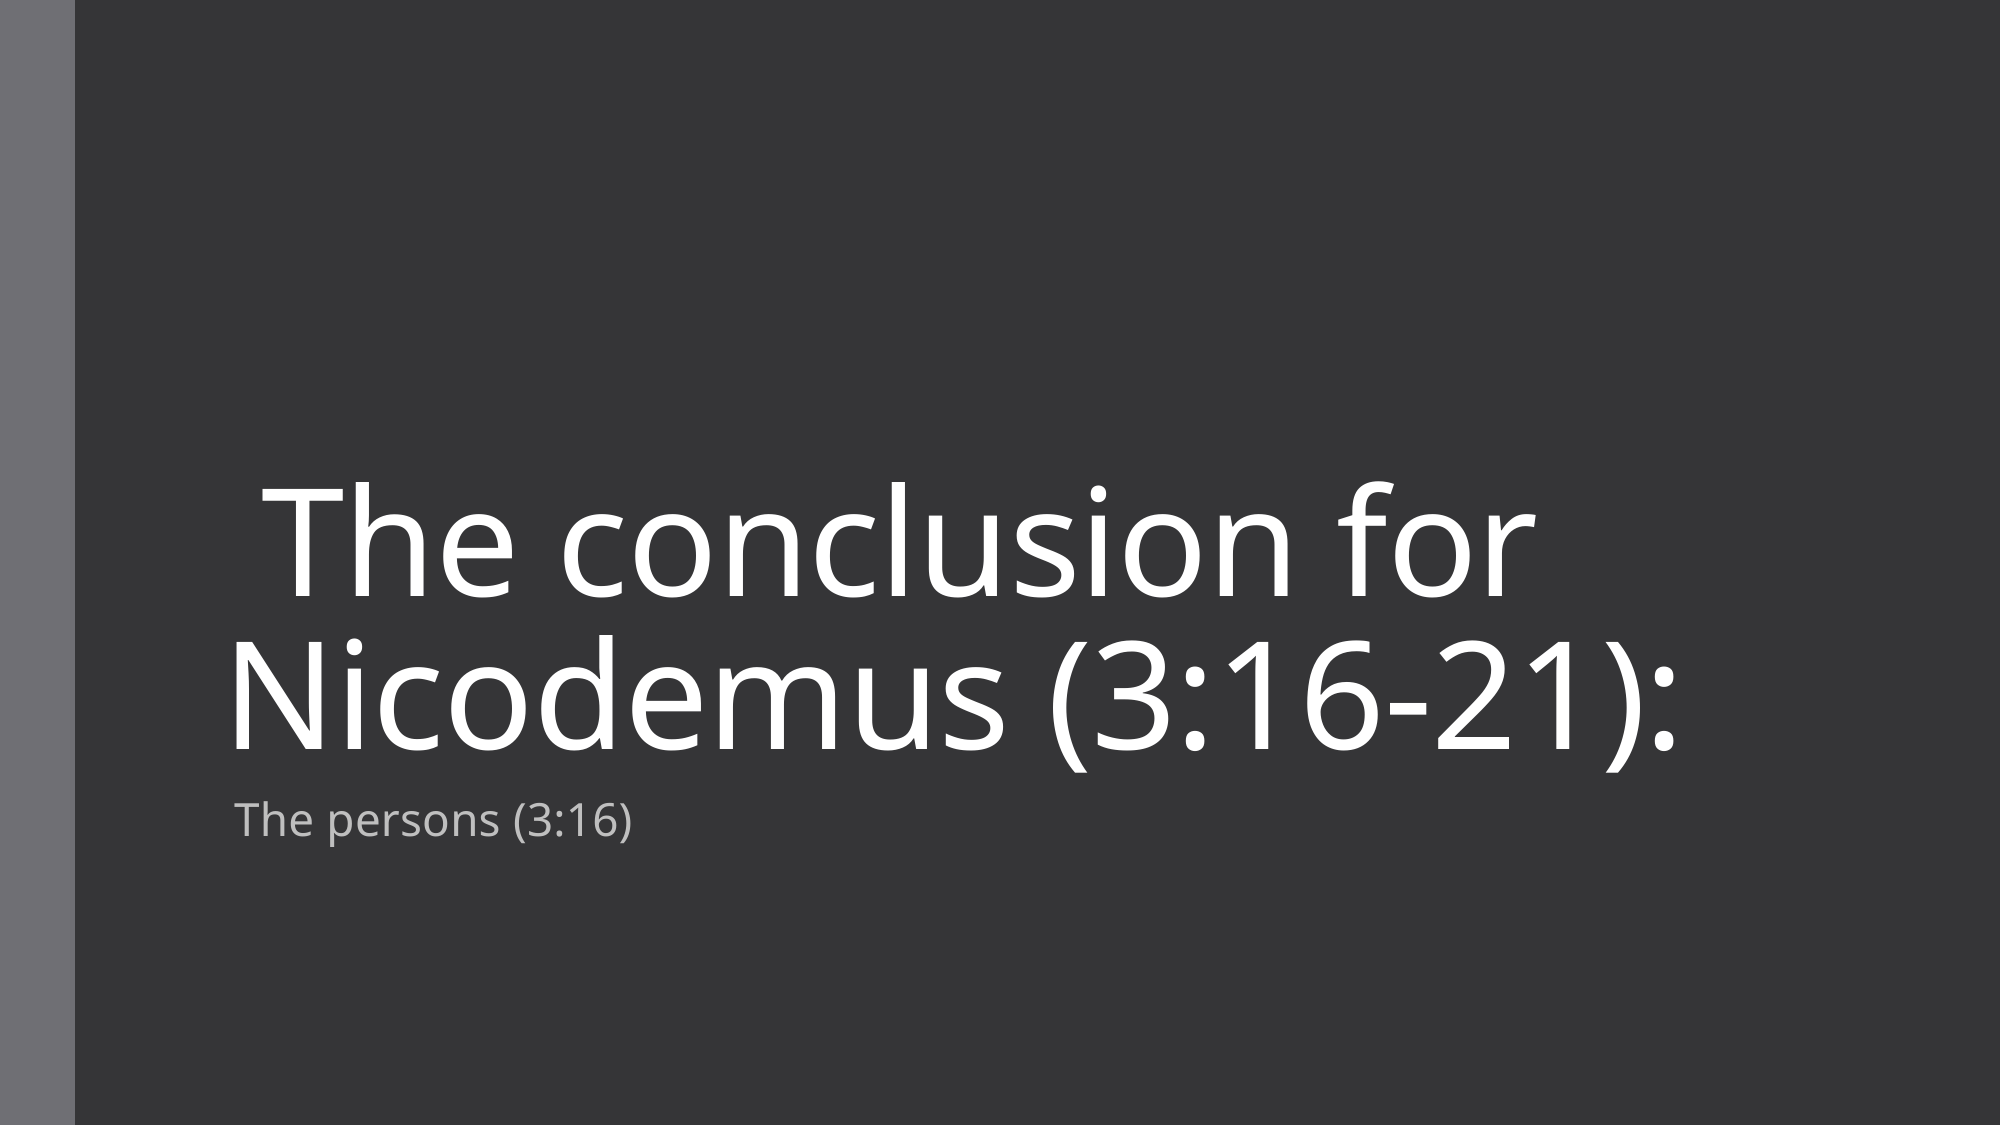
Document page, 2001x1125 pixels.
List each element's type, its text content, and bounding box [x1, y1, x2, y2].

title The conclusion for Nicodemus (3:16-21): [206, 124, 1752, 787]
subtitle The persons (3:16) [206, 787, 1752, 1066]
